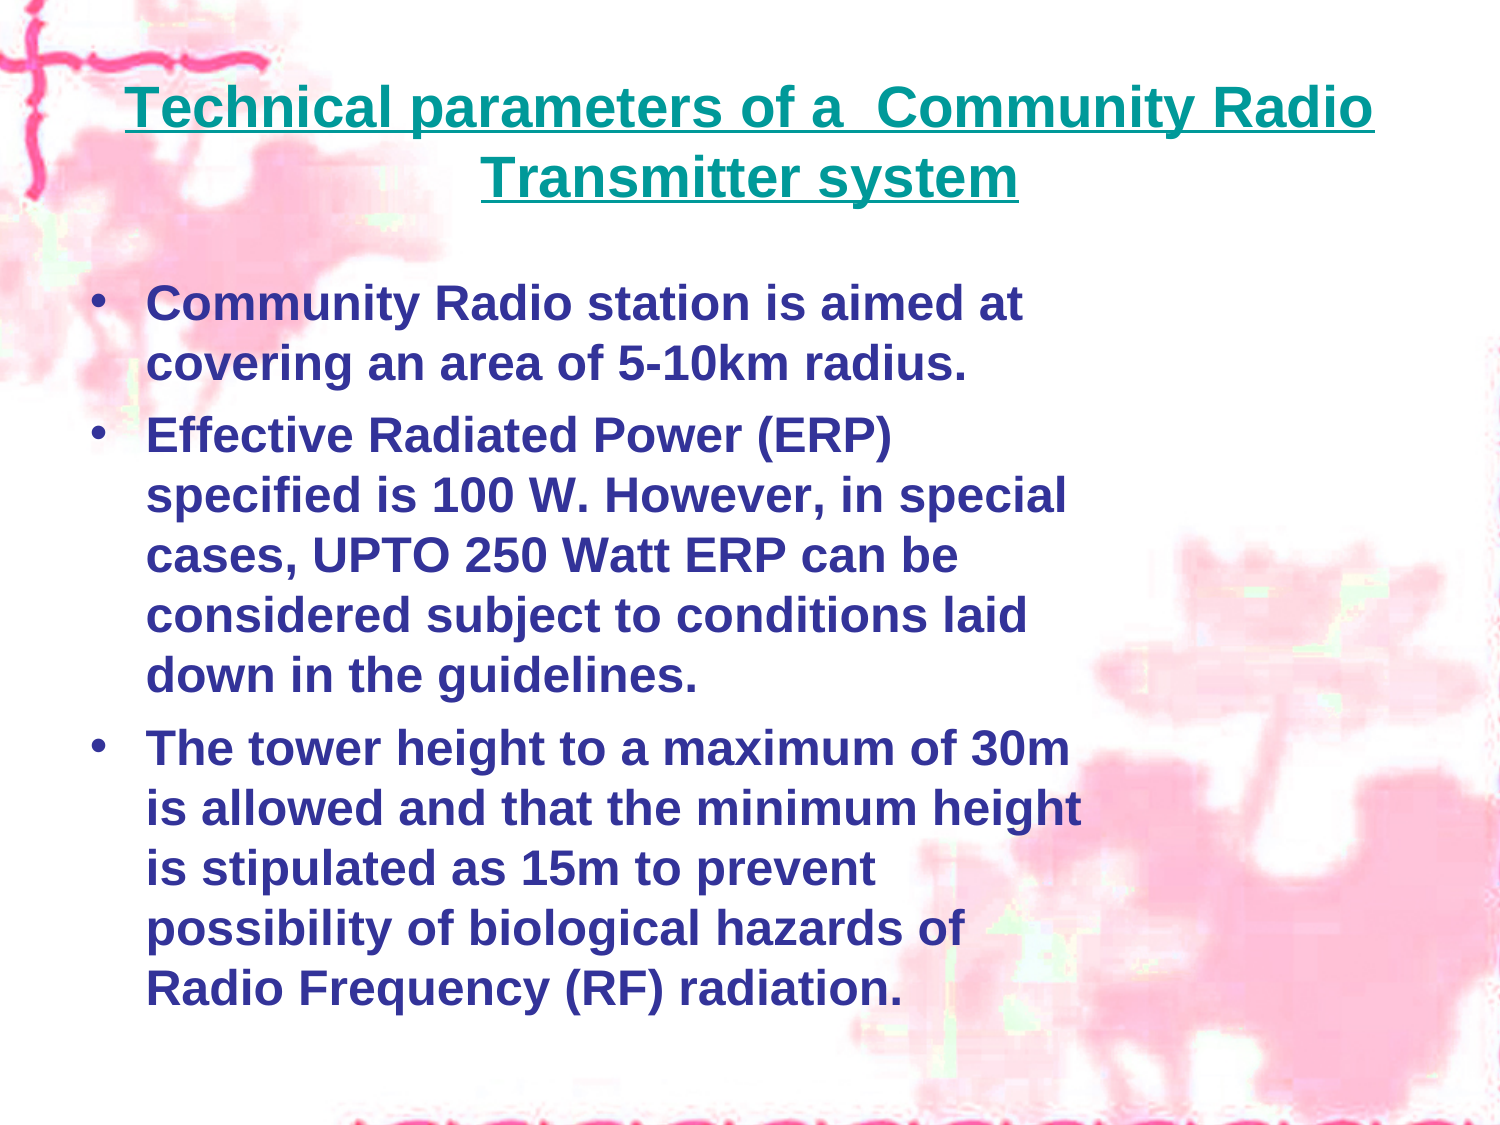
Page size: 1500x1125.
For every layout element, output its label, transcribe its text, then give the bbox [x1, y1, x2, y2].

title Technical parameters of a Community Radio Transmitter system [75, 45, 1426, 233]
list Community Radio station is aimed at covering an area of 5-10km radius. Effective Radiated Power (ERP) specified is 100 W. However, in special cases, UPTO 250 Watt ERP can be considered subject to conditions laid down in the guidelines. The tower height to a maximum of 30m is allowed and that the minimum height is stipulated as 15m to prevent possibility of biological hazards of Radio Frequency (RF) radiation. [74, 262, 1100, 1125]
picture [0, 0, 1500, 1125]
